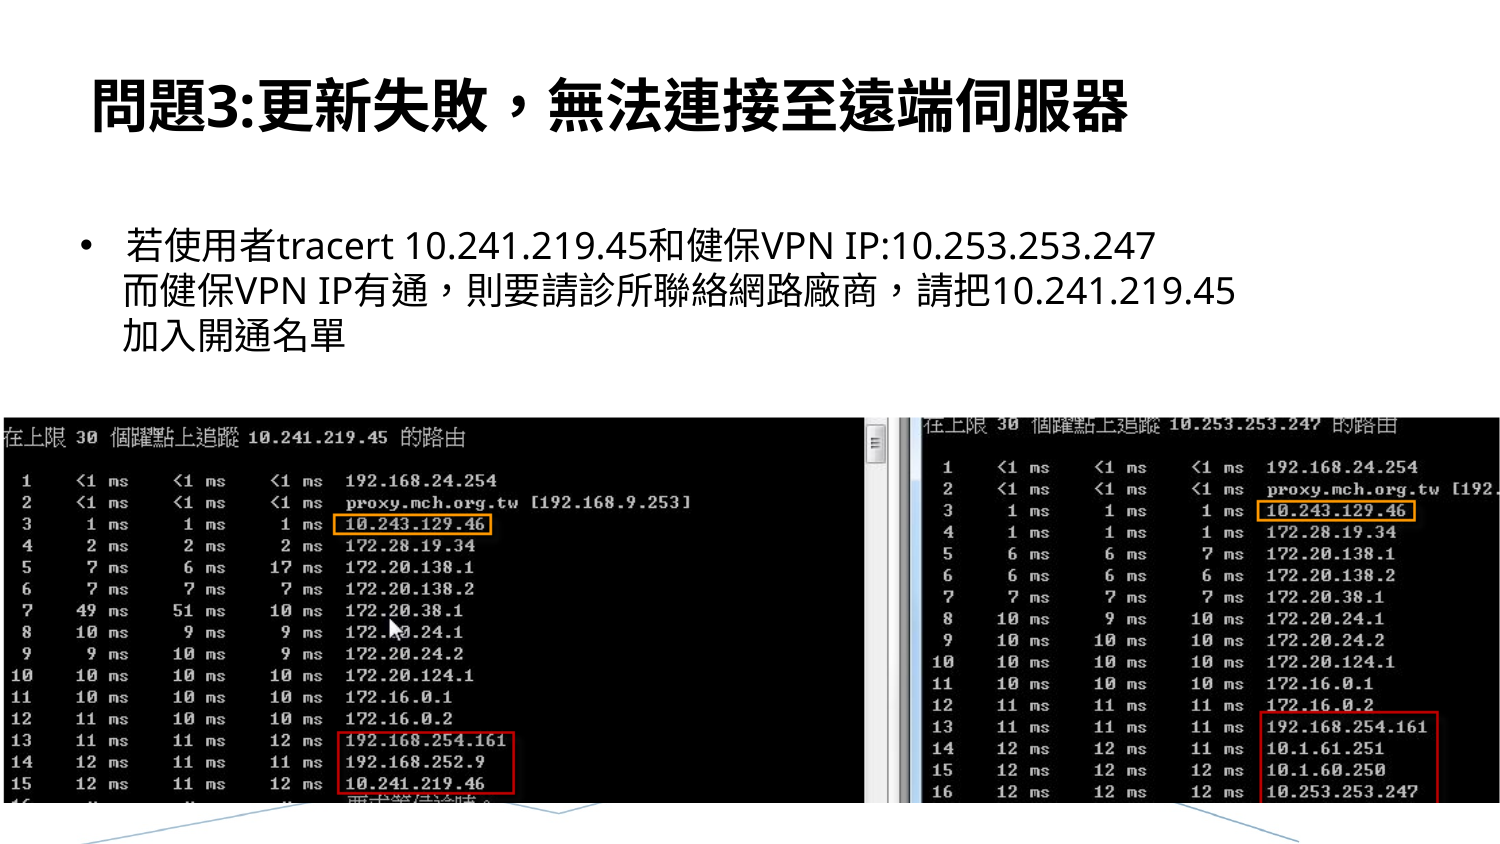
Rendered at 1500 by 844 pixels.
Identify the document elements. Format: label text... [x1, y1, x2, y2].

picture [0, 0, 1500, 844]
text_box 若使用者tracert 10.241.219.45和健保VPN IP:10.253.253.247 而健保VPN IP有通，則要請診所聯絡網路廠商，請把10.241.219.45 加入開通名單 [65, 215, 1425, 365]
title 問題3:更新失敗，無法連接至遠端伺服器 [75, 33, 1426, 175]
